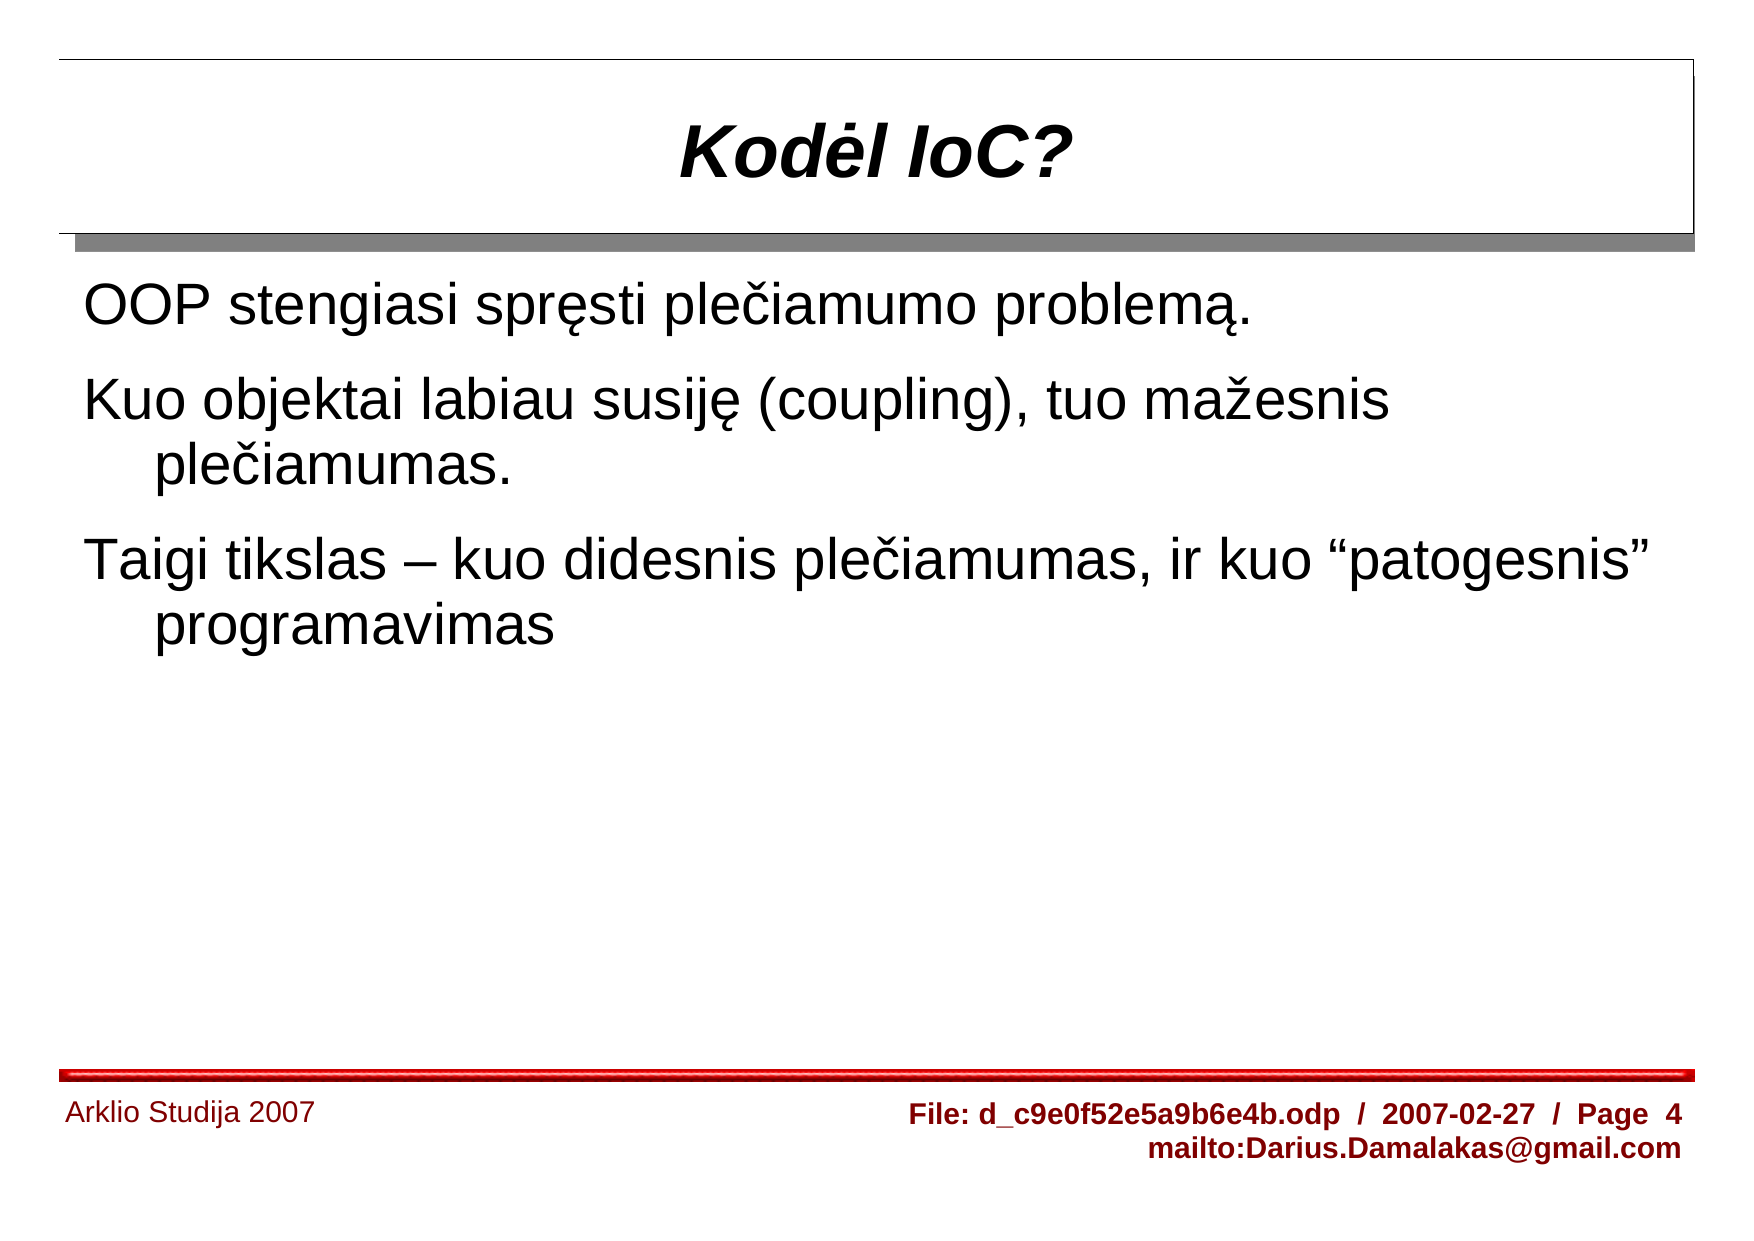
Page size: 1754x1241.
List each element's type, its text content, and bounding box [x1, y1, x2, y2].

picture [59, 1069, 1695, 1082]
list OOP stengiasi spręsti plečiamumo problemą. Kuo objektai labiau susiję (coupling), tuo mažesnis plečiamumas. Taigi tikslas – kuo didesnis plečiamumas, ir kuo “patogesnis” programavimas [71, 272, 1695, 1055]
title Kodėl IoC? [59, 59, 1695, 244]
